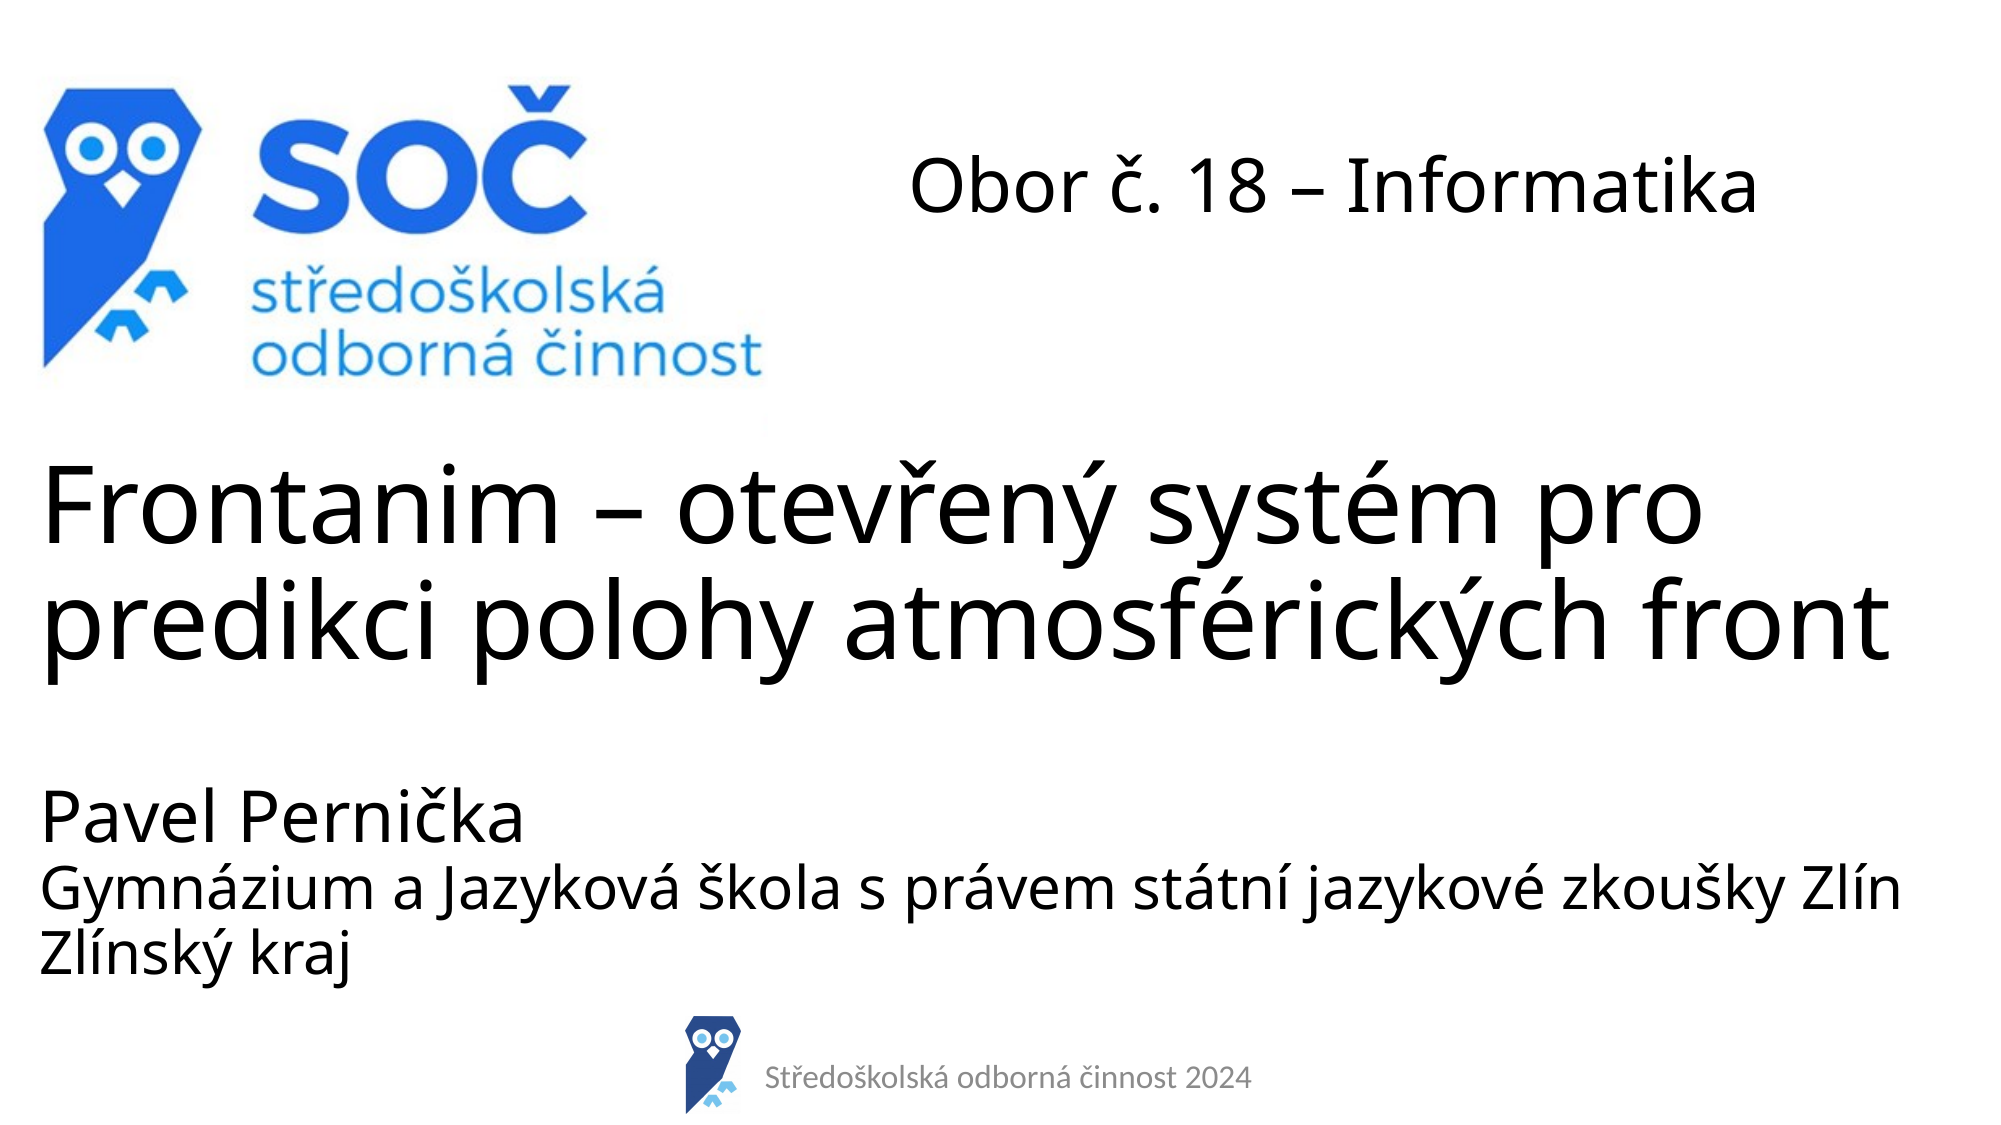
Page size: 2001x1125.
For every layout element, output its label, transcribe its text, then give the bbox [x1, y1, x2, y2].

footer Středoškolská odborná činnost 2024 [748, 1044, 1269, 1105]
text_box Obor č. 18 – Informatika [893, 130, 1895, 235]
picture [12, 0, 768, 437]
picture [685, 1016, 741, 1114]
title Frontanim – otevřený systém pro predikci polohy atmosférických front Pavel Pernička Gymnázium a Jazyková škola s právem státní jazykové zkoušky Zlín Zlínský kraj [24, 429, 1928, 995]
